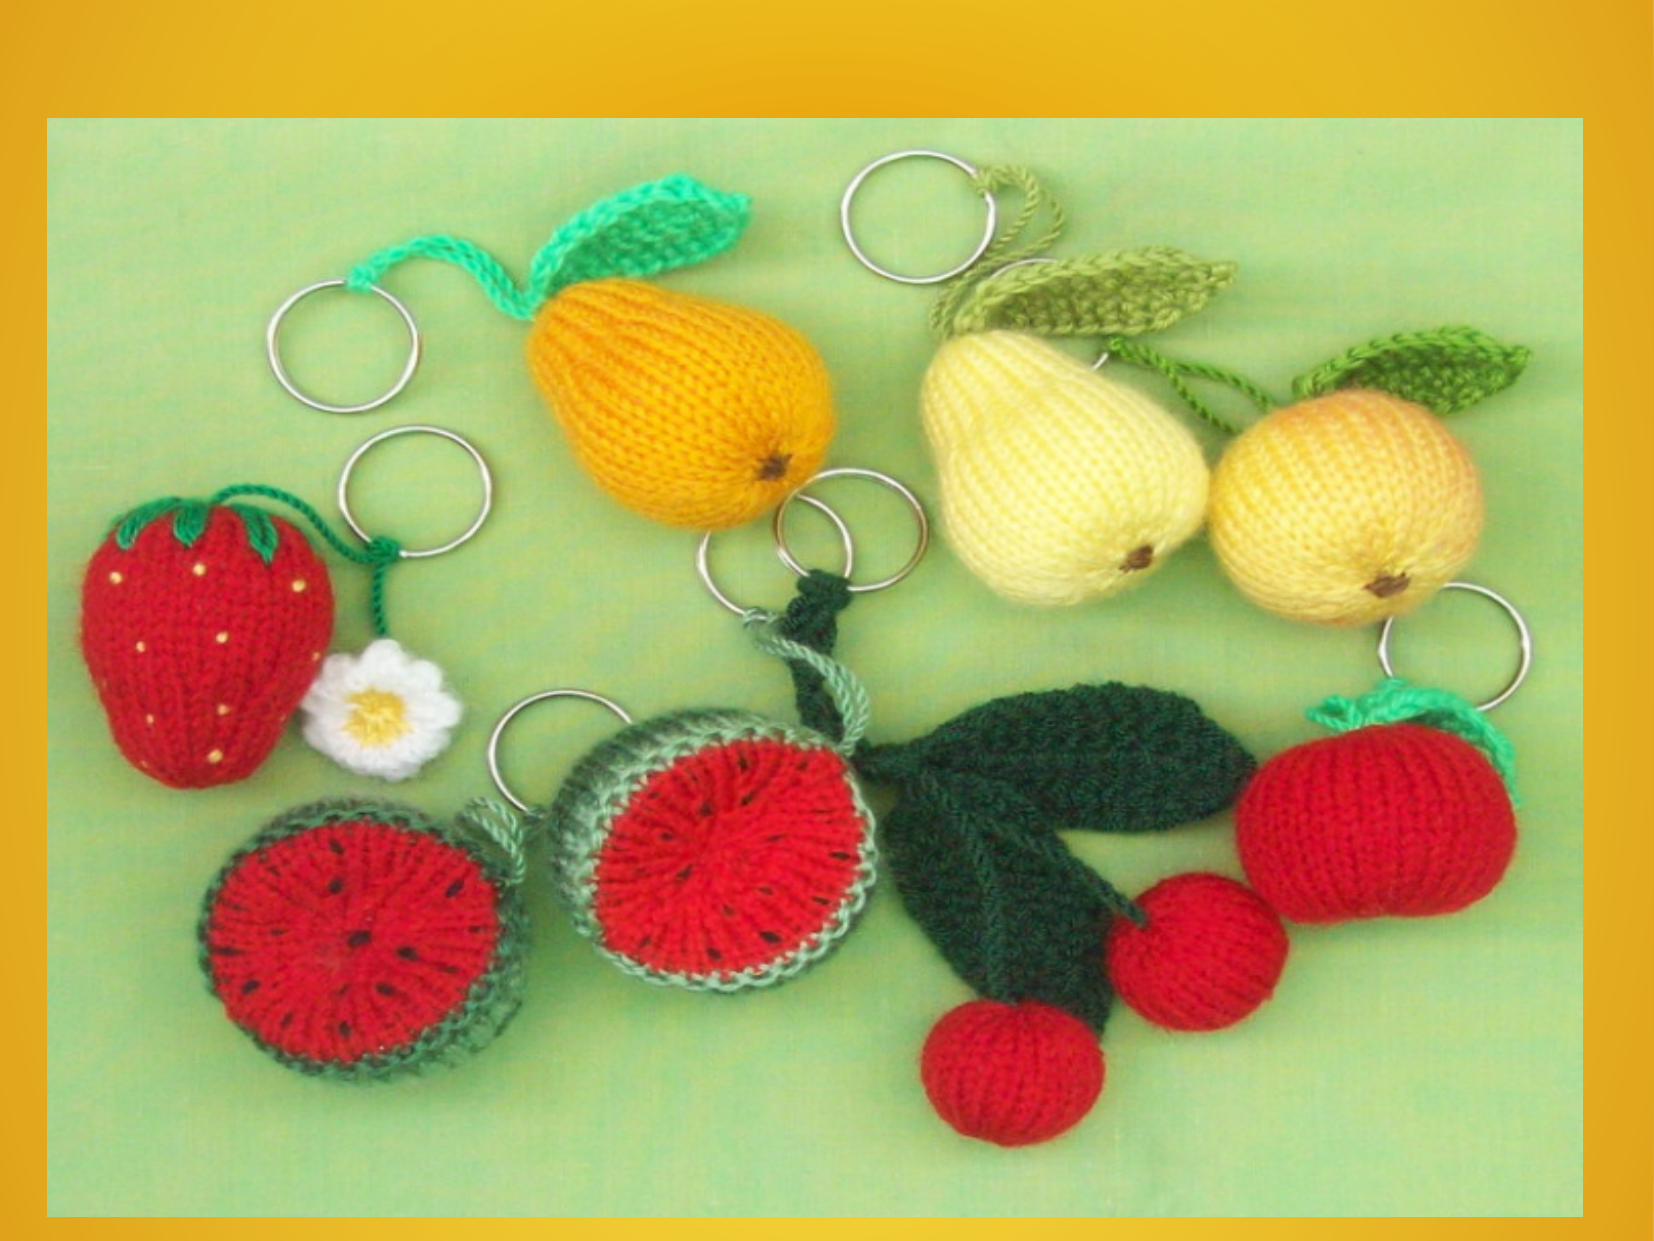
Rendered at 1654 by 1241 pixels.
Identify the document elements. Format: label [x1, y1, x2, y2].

picture [47, 118, 1583, 1217]
